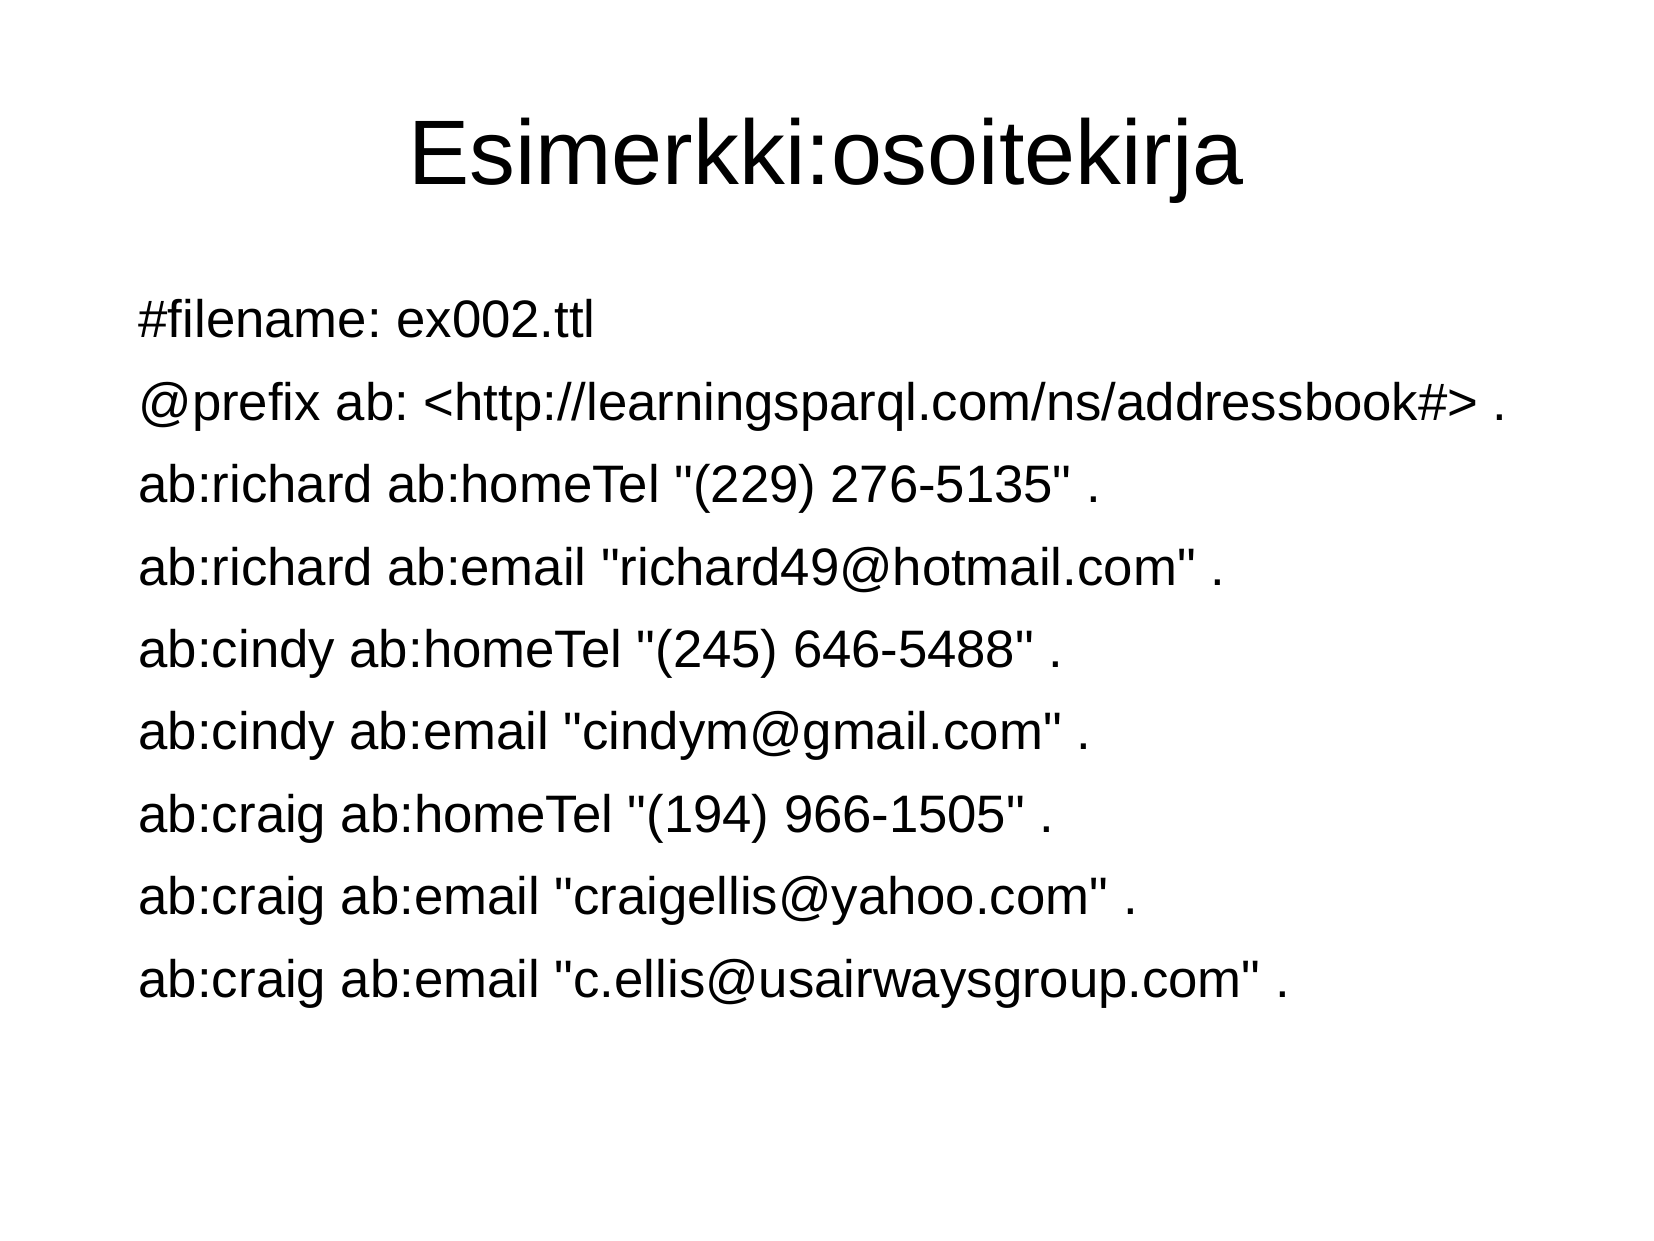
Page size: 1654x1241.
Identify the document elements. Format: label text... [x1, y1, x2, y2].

title Esimerkki:osoitekirja [82, 49, 1571, 257]
list #filename: ex002.ttl @prefix ab: <http://learningsparql.com/ns/addressbook#> . ab:richard ab:homeTel "(229) 276-5135" . ab:richard ab:email "richard49@hotmail.com" . ab:cindy ab:homeTel "(245) 646-5488" . ab:cindy ab:email "cindym@gmail.com" . ab:craig ab:homeTel "(194) 966-1505" . ab:craig ab:email "craigellis@yahoo.com" . ab:craig ab:email "c.ellis@usairwaysgroup.com" . [82, 290, 1571, 1010]
